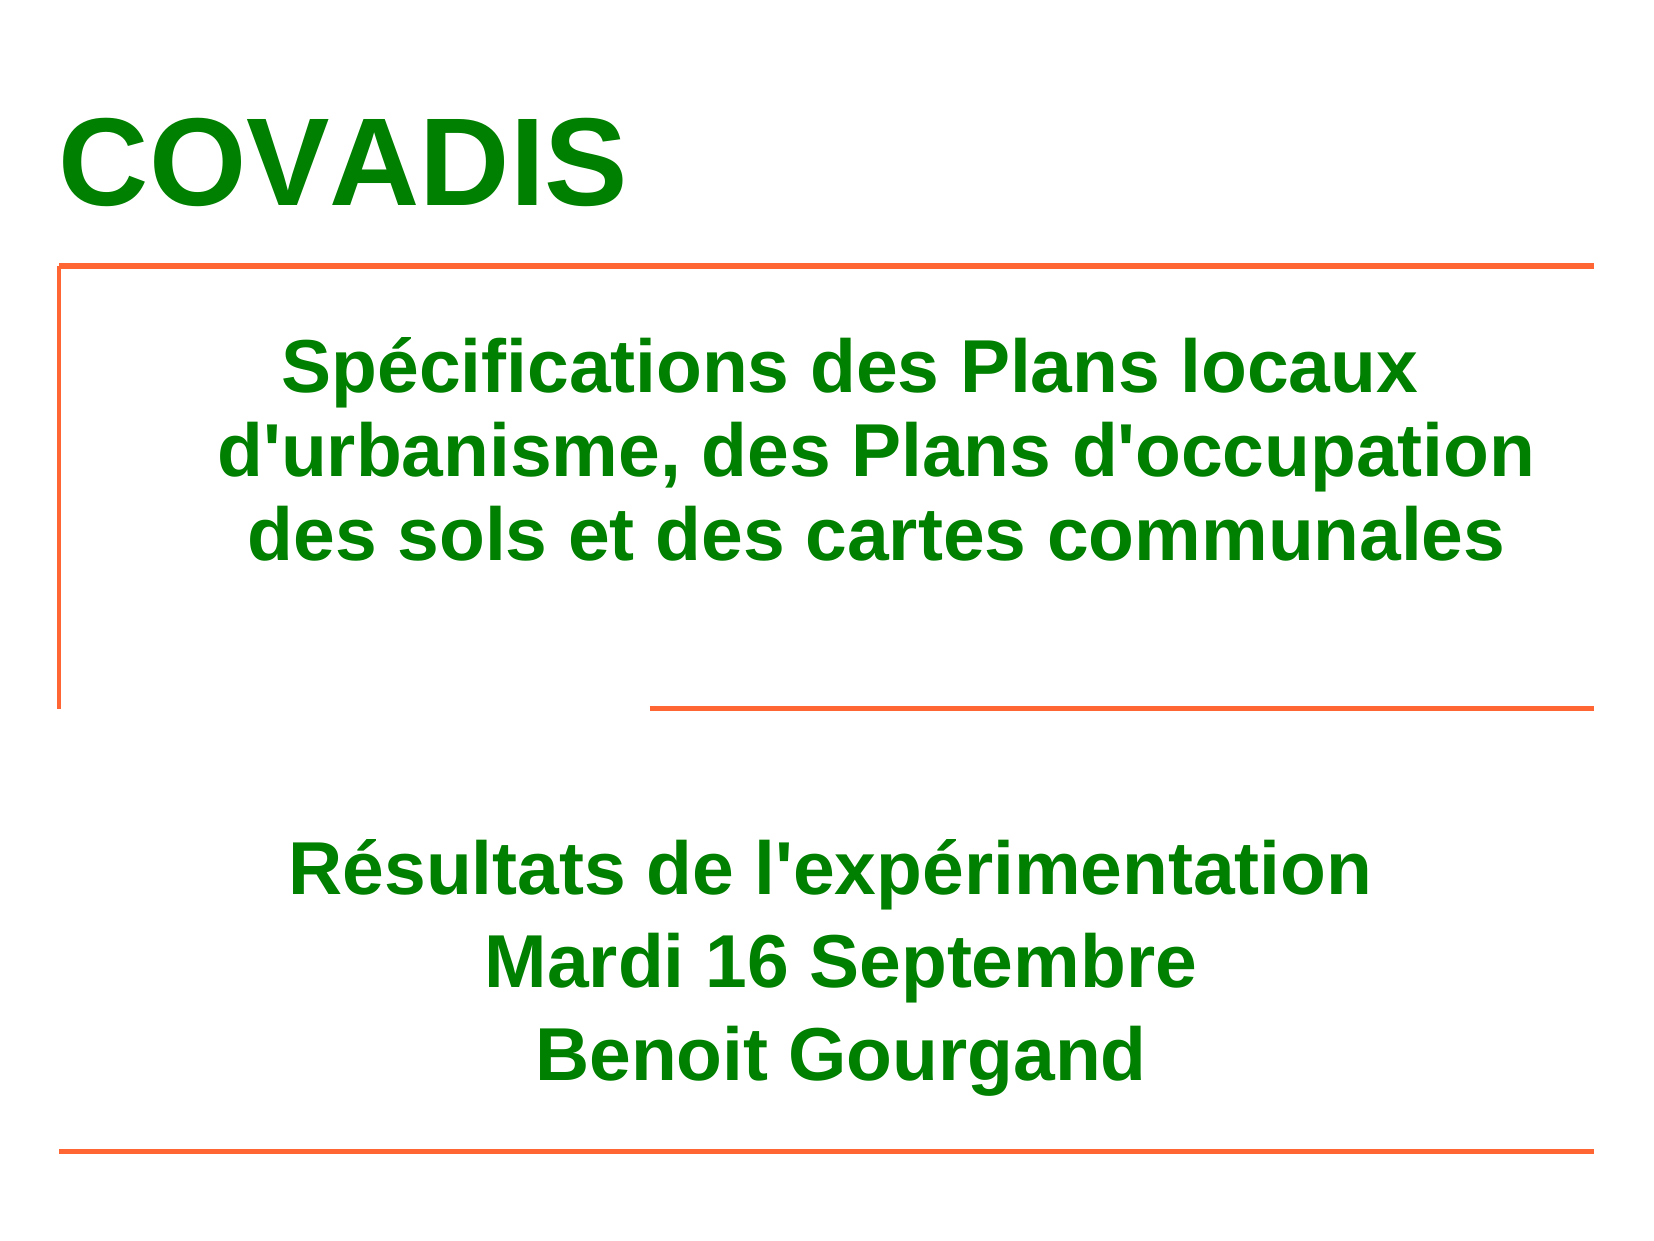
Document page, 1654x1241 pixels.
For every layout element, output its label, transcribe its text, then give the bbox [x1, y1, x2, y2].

title COVADIS [59, 59, 1595, 266]
list Résultats de l'expérimentation Mardi 16 Septembre Benoit Gourgand [147, 826, 1518, 1097]
list Spécifications des Plans locaux d'urbanisme, des Plans d'occupation des sols et des cartes communales [88, 324, 1595, 680]
